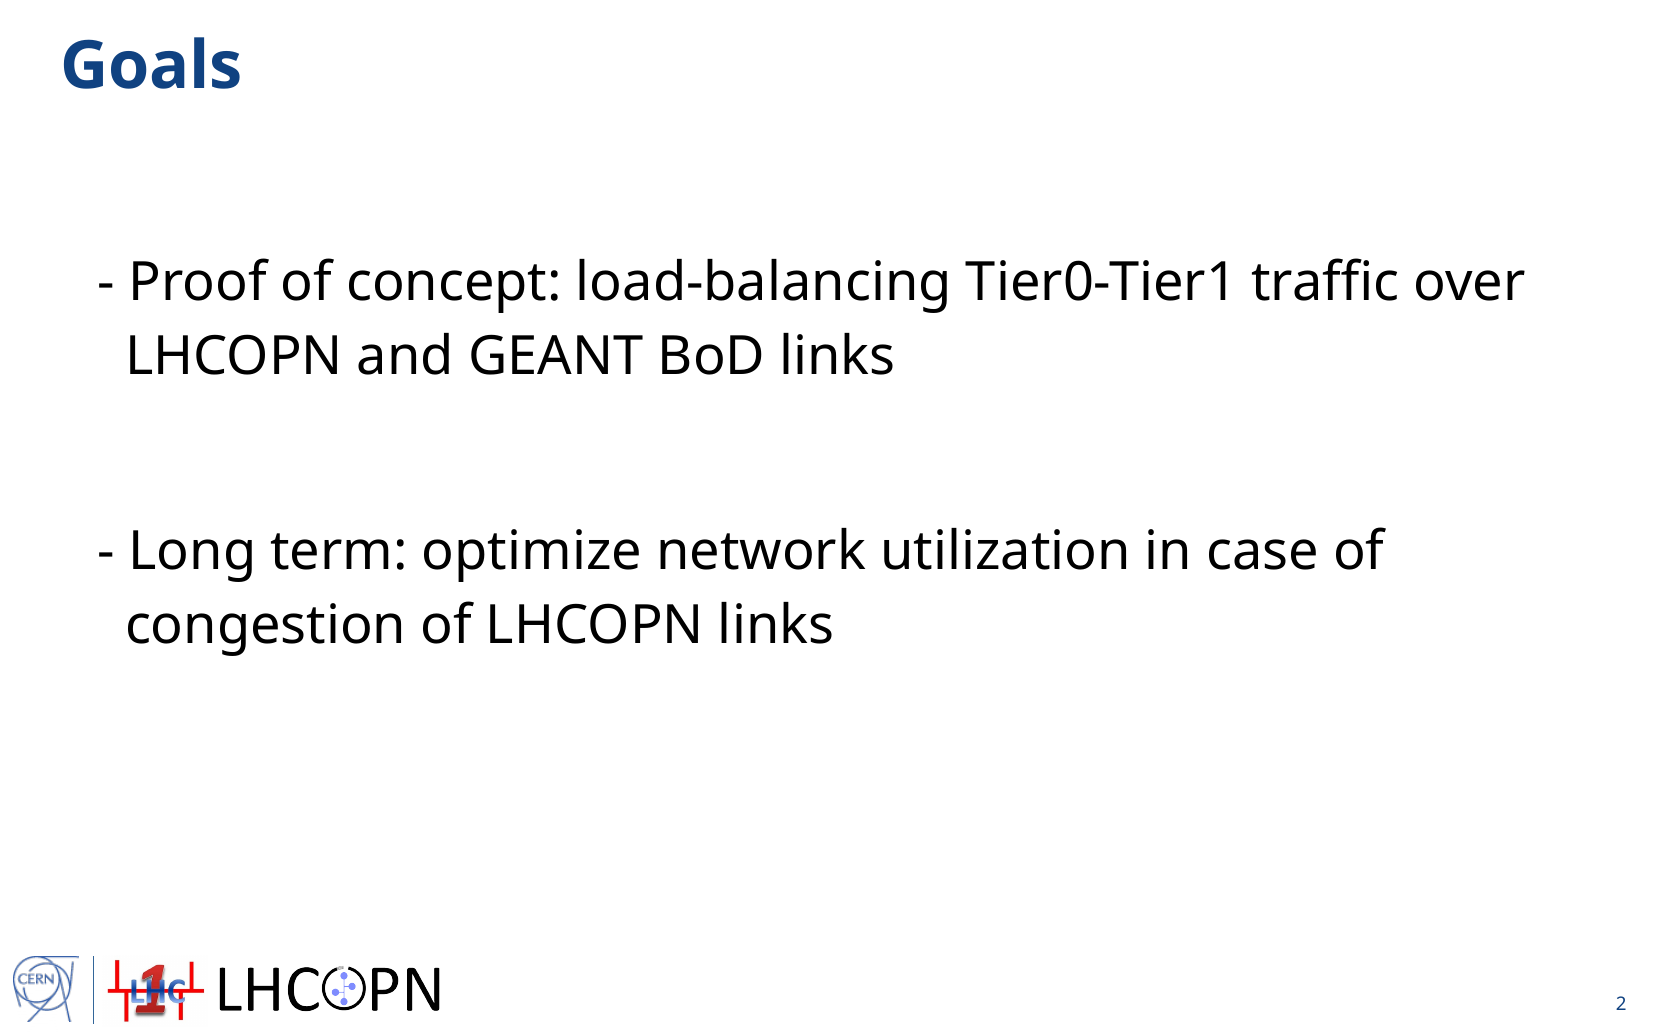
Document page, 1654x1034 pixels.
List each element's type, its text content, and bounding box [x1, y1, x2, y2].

text_box - Proof of concept: load-balancing Tier0-Tier1 traffic over LHCOPN and GEANT BoD links - Long term: optimize network utilization in case of congestion of LHCOPN links [82, 137, 1563, 1034]
title Goals [60, 0, 1528, 138]
picture [13, 956, 79, 1032]
